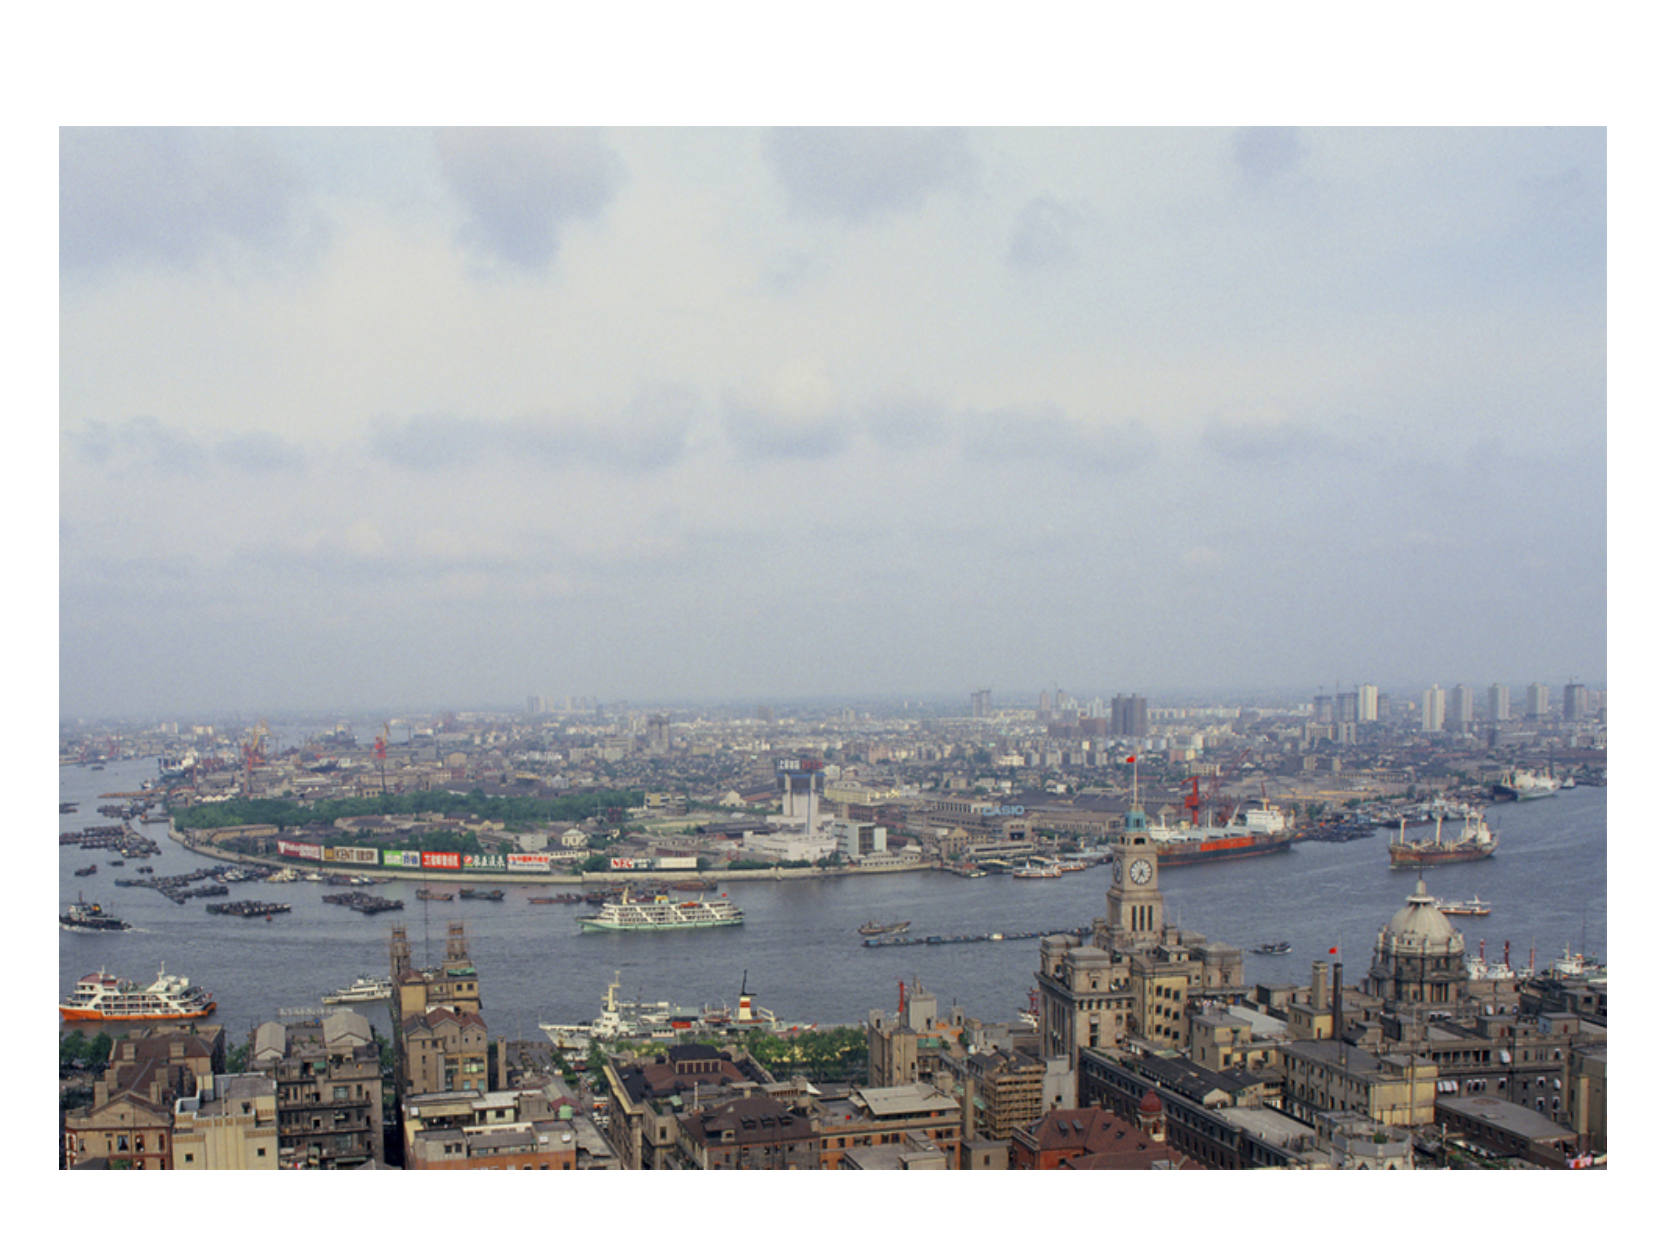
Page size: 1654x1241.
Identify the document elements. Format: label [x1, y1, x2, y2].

picture [59, 126, 1607, 1170]
